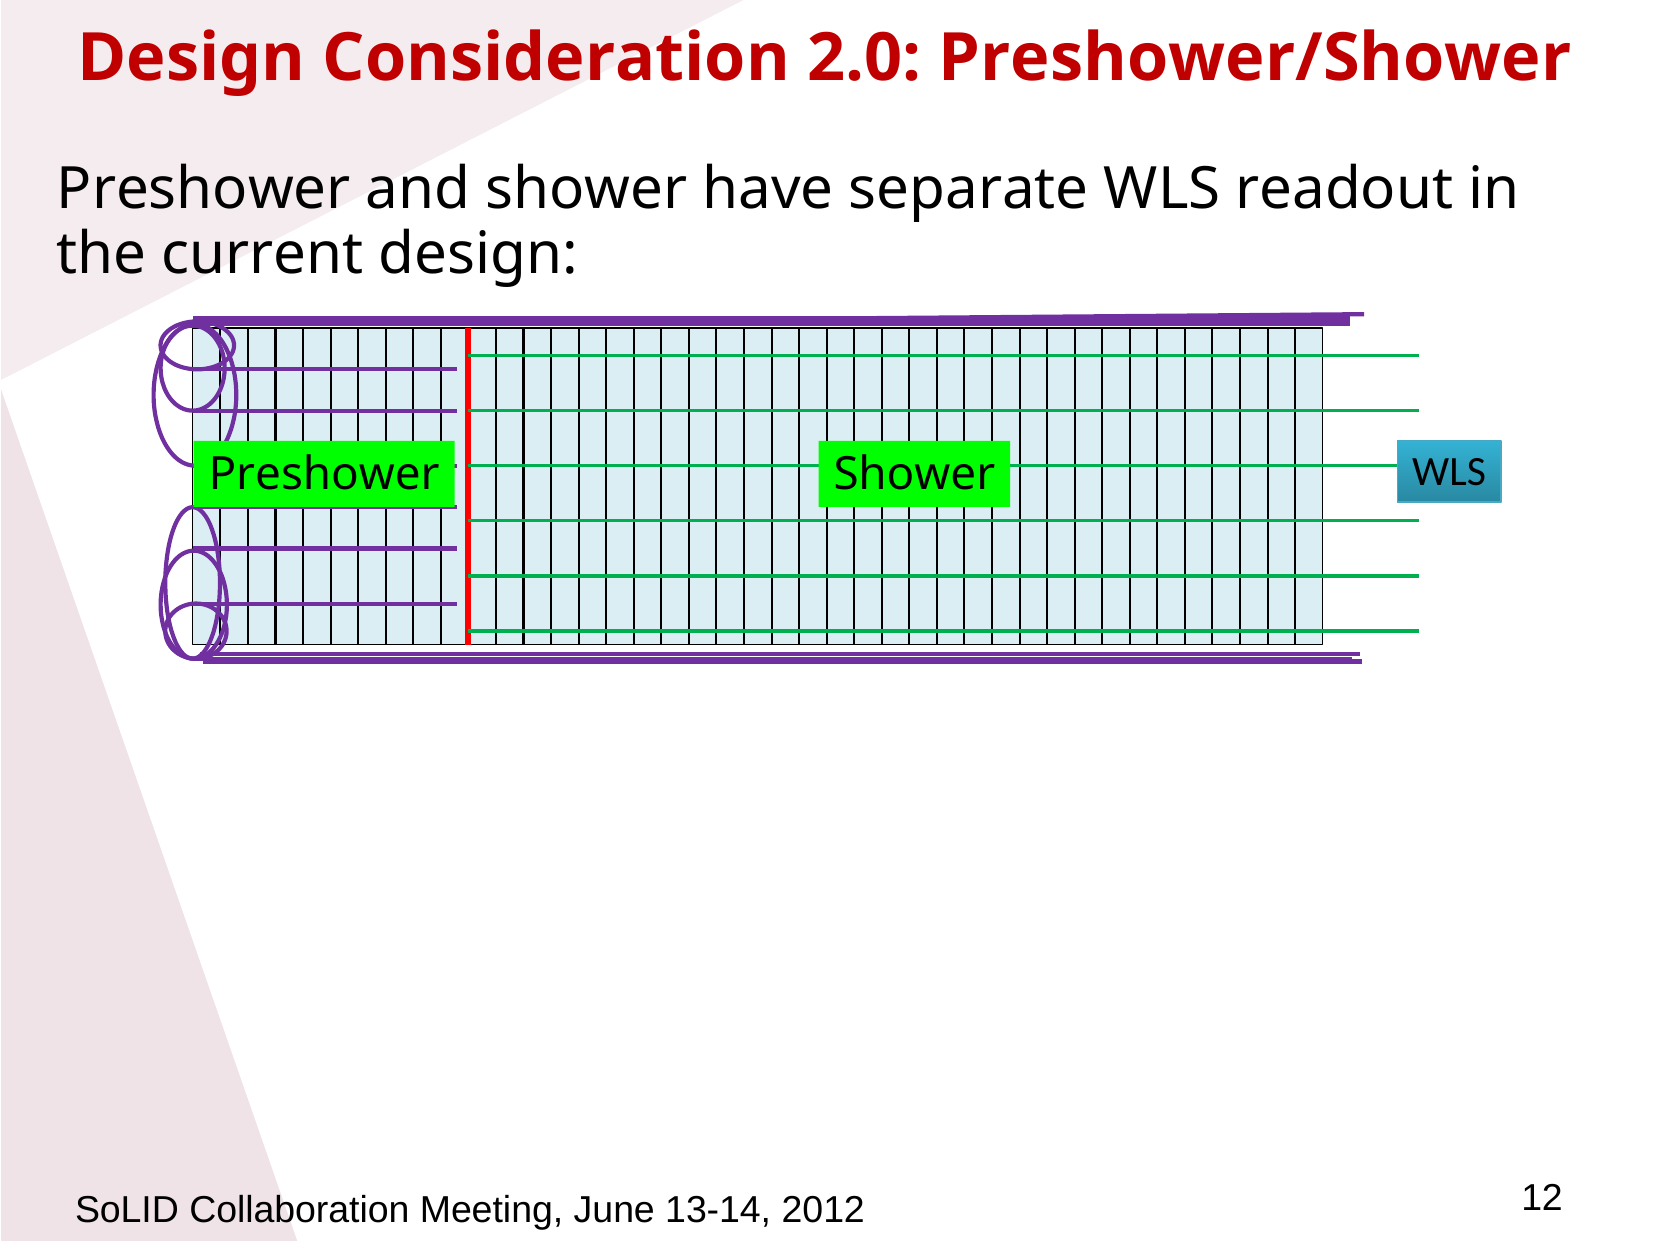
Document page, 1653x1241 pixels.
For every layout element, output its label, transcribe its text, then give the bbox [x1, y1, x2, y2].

text_box [1269, 522, 1294, 574]
text_box [690, 357, 715, 409]
text_box [359, 551, 385, 602]
text_box [387, 413, 412, 440]
text_box [332, 551, 357, 602]
text_box [635, 467, 660, 519]
text_box [249, 413, 274, 440]
text_box [552, 412, 578, 464]
text_box [800, 412, 826, 464]
text_box [332, 509, 357, 546]
text_box [1186, 412, 1211, 464]
text_box [607, 327, 634, 354]
text_box [855, 507, 881, 519]
text_box [828, 412, 853, 440]
text_box [1241, 578, 1267, 629]
text_box [1269, 467, 1294, 519]
text_box [387, 327, 413, 367]
text_box [359, 413, 385, 440]
text_box [1269, 357, 1294, 409]
text_box [249, 327, 276, 367]
text_box [580, 522, 605, 574]
text_box [332, 327, 358, 367]
text_box [965, 357, 991, 409]
text_box [800, 357, 826, 409]
text_box [717, 578, 743, 629]
text_box [1048, 467, 1074, 519]
text_box [1213, 633, 1239, 645]
text_box [883, 412, 908, 440]
text_box [1076, 357, 1101, 409]
text_box [855, 327, 882, 354]
text_box [855, 633, 881, 645]
text_box [1241, 327, 1268, 354]
text_box [1048, 327, 1075, 354]
text_box [552, 633, 578, 645]
text_box [855, 522, 881, 574]
text_box [192, 606, 215, 645]
text_box [828, 507, 853, 519]
text_box [965, 412, 991, 440]
text_box [883, 633, 908, 645]
text_box [208, 398, 219, 409]
text_box [471, 522, 495, 574]
text_box [717, 357, 743, 409]
text_box [717, 467, 743, 519]
text_box [1186, 357, 1211, 409]
text_box [690, 633, 715, 645]
text_box [497, 578, 522, 629]
text_box [662, 578, 688, 629]
text_box [855, 412, 881, 440]
text_box [745, 578, 771, 629]
text_box [1213, 412, 1239, 464]
text_box [192, 413, 219, 463]
text_box [580, 633, 605, 645]
text_box [1021, 467, 1046, 519]
text_box [717, 522, 743, 574]
text_box [1076, 467, 1101, 519]
text_box [471, 633, 495, 645]
text_box [277, 327, 303, 367]
text_box [221, 331, 231, 350]
text_box [965, 507, 991, 519]
text_box [745, 522, 771, 574]
text_box [1021, 412, 1046, 464]
text_box [1241, 412, 1267, 464]
text_box [607, 467, 633, 519]
text_box [662, 327, 689, 354]
text_box [304, 413, 330, 440]
text_box [635, 522, 660, 574]
text_box [387, 606, 412, 645]
title Design Consideration 2.0: Preshower/Shower [0, 13, 1651, 152]
text_box [662, 522, 688, 574]
text_box [1296, 467, 1323, 519]
text_box [883, 578, 908, 629]
text_box [1186, 578, 1211, 629]
text_box [910, 522, 936, 574]
text_box [304, 327, 331, 367]
text_box [1021, 633, 1046, 645]
text_box [1076, 412, 1101, 464]
text_box [800, 522, 826, 574]
text_box [965, 578, 991, 629]
text_box [938, 578, 963, 629]
text_box [192, 328, 219, 367]
text_box [800, 327, 827, 354]
text_box [332, 371, 357, 409]
text_box [525, 327, 551, 354]
text_box [883, 357, 908, 409]
text_box [993, 327, 1020, 354]
text_box [237, 371, 247, 409]
text_box [1131, 412, 1156, 464]
text_box [1186, 327, 1212, 354]
text_box [580, 357, 605, 409]
text_box [1213, 578, 1239, 629]
text_box [635, 412, 660, 464]
text_box [938, 507, 963, 519]
text_box [277, 371, 302, 409]
text_box [221, 371, 234, 409]
text_box [1158, 522, 1184, 574]
text_box [1296, 633, 1323, 645]
text_box [745, 633, 771, 645]
text_box Preshower and shower have separate WLS readout in the current design: [42, 149, 1630, 295]
text_box [1131, 327, 1157, 354]
text_box [938, 412, 963, 440]
text_box [414, 371, 440, 409]
text_box [497, 357, 522, 409]
text_box [1296, 578, 1323, 629]
text_box [277, 413, 302, 440]
text_box [1296, 412, 1323, 464]
text_box [1131, 522, 1156, 574]
text_box [938, 327, 964, 354]
text_box [359, 371, 385, 409]
text_box [1296, 327, 1323, 354]
text_box [910, 357, 936, 409]
text_box [552, 467, 578, 519]
text_box [580, 467, 605, 519]
text_box [221, 551, 247, 602]
text_box [221, 413, 232, 440]
text_box [965, 522, 991, 574]
text_box [773, 357, 798, 409]
text_box [552, 522, 578, 574]
text_box [635, 578, 660, 629]
text_box [910, 412, 936, 440]
text_box [1158, 467, 1184, 519]
text_box [471, 357, 495, 409]
text_box [1213, 327, 1240, 354]
text_box [635, 357, 660, 409]
text_box [1103, 522, 1129, 574]
text_box [1103, 633, 1129, 645]
text_box [1158, 327, 1185, 354]
text_box [471, 327, 496, 354]
text_box [1103, 357, 1129, 409]
text_box Shower [818, 440, 1011, 507]
text_box [993, 467, 1019, 519]
text_box [1269, 633, 1294, 645]
text_box [580, 412, 605, 464]
text_box [717, 412, 743, 464]
text_box [1296, 522, 1323, 574]
text_box [690, 578, 715, 629]
text_box [304, 606, 330, 645]
text_box [1241, 522, 1267, 574]
text_box [993, 412, 1019, 464]
text_box [745, 412, 771, 464]
text_box [304, 371, 330, 409]
text_box [249, 371, 274, 409]
text_box [552, 578, 578, 629]
text_box [1131, 578, 1156, 629]
text_box [1269, 327, 1295, 354]
text_box [1131, 357, 1156, 409]
text_box [883, 522, 908, 574]
text_box [525, 522, 550, 574]
text_box [1213, 467, 1239, 519]
text_box [249, 551, 274, 602]
text_box [938, 633, 963, 645]
text_box [635, 633, 660, 645]
text_box [1021, 357, 1046, 409]
text_box [828, 633, 853, 645]
text_box [414, 551, 440, 602]
text_box [1021, 578, 1046, 629]
text_box [497, 522, 522, 574]
text_box [993, 357, 1019, 409]
text_box [1186, 467, 1211, 519]
text_box [1103, 327, 1130, 354]
text_box [910, 578, 936, 629]
text_box [1213, 522, 1239, 574]
text_box [414, 509, 440, 546]
text_box [414, 413, 440, 440]
text_box [1269, 412, 1294, 464]
text_box [910, 633, 936, 645]
text_box [965, 327, 992, 354]
text_box [221, 509, 247, 546]
text_box [745, 357, 771, 409]
text_box [1076, 578, 1101, 629]
text_box [277, 606, 302, 645]
text_box [230, 413, 247, 440]
text_box [745, 327, 772, 354]
text_box [1103, 412, 1129, 464]
text_box [414, 327, 441, 367]
text_box [1048, 522, 1074, 574]
text_box [277, 509, 302, 546]
text_box [552, 327, 579, 354]
text_box [1131, 467, 1156, 519]
text_box [1241, 467, 1267, 519]
text_box [1158, 412, 1184, 464]
text_box [1158, 578, 1184, 629]
text_box [359, 606, 385, 645]
text_box [635, 327, 661, 354]
text_box [855, 578, 881, 629]
text_box [497, 327, 524, 354]
text_box [277, 551, 302, 602]
text_box [304, 551, 330, 602]
text_box [717, 633, 743, 645]
text_box [1048, 412, 1074, 464]
text_box [607, 357, 633, 409]
text_box [471, 578, 495, 629]
text_box [690, 467, 715, 519]
text_box [773, 578, 798, 629]
text_box [192, 510, 214, 546]
text_box [1269, 578, 1294, 629]
text_box [204, 509, 219, 542]
text_box [1048, 633, 1074, 645]
text_box [993, 522, 1019, 574]
text_box [359, 509, 385, 546]
text_box [773, 467, 798, 519]
text_box [1103, 578, 1129, 629]
text_box [773, 327, 799, 354]
text_box [1103, 467, 1129, 519]
text_box [607, 578, 633, 629]
text_box [525, 357, 550, 409]
text_box [1076, 327, 1102, 354]
text_box [690, 412, 715, 464]
text_box [442, 327, 470, 645]
text_box [800, 633, 826, 645]
text_box [359, 327, 386, 367]
text_box [910, 327, 937, 354]
text_box [662, 467, 688, 519]
text_box Preshower [193, 440, 455, 507]
text_box [206, 551, 216, 559]
text_box [773, 412, 798, 464]
text_box [1241, 633, 1267, 645]
text_box [525, 467, 550, 519]
text_box [828, 327, 854, 354]
text_box [1131, 633, 1156, 645]
text_box [662, 633, 688, 645]
text_box [304, 509, 330, 546]
text_box [212, 623, 219, 645]
text_box [552, 357, 578, 409]
text_box [1158, 633, 1184, 645]
text_box [1048, 578, 1074, 629]
text_box WLS [1397, 440, 1502, 503]
text_box [883, 507, 908, 519]
text_box [717, 327, 744, 354]
text_box [332, 606, 357, 645]
text_box [745, 467, 771, 519]
text_box [414, 606, 440, 645]
text_box [580, 578, 605, 629]
text_box [1241, 357, 1267, 409]
text_box [580, 327, 606, 354]
text_box [1048, 357, 1074, 409]
text_box [1186, 633, 1211, 645]
text_box [227, 327, 248, 367]
text_box [662, 357, 688, 409]
text_box [497, 467, 522, 519]
text_box [1158, 357, 1184, 409]
text_box [471, 467, 495, 519]
text_box [828, 357, 853, 409]
text_box [249, 509, 274, 546]
text_box [607, 633, 633, 645]
text_box [387, 551, 412, 602]
text_box [249, 606, 274, 645]
text_box [662, 412, 688, 464]
text_box [993, 633, 1019, 645]
text_box [883, 327, 909, 354]
text_box [828, 578, 853, 629]
text_box [910, 507, 936, 519]
text_box [828, 522, 853, 574]
text_box [938, 357, 963, 409]
text_box [226, 606, 247, 645]
text_box [387, 509, 412, 546]
text_box [1076, 633, 1101, 645]
text_box [800, 578, 826, 629]
text_box [525, 633, 550, 645]
text_box [773, 522, 798, 574]
text_box [993, 578, 1019, 629]
text_box [332, 413, 357, 440]
text_box [192, 553, 217, 602]
text_box [607, 412, 633, 464]
text_box [497, 412, 522, 464]
text_box [855, 357, 881, 409]
text_box [773, 633, 798, 645]
text_box [965, 633, 991, 645]
text_box [800, 467, 826, 519]
text_box [690, 522, 715, 574]
text_box [1021, 327, 1047, 354]
text_box [690, 327, 716, 354]
text_box [497, 633, 522, 645]
text_box [192, 371, 219, 408]
text_box [938, 522, 963, 574]
text_box [1021, 522, 1046, 574]
text_box [1186, 522, 1211, 574]
text_box [525, 412, 550, 464]
text_box [1076, 522, 1101, 574]
text_box [1213, 357, 1239, 409]
text_box [471, 412, 495, 464]
text_box [1296, 357, 1323, 409]
text_box [525, 578, 550, 629]
text_box [387, 371, 412, 409]
text_box [607, 522, 633, 574]
